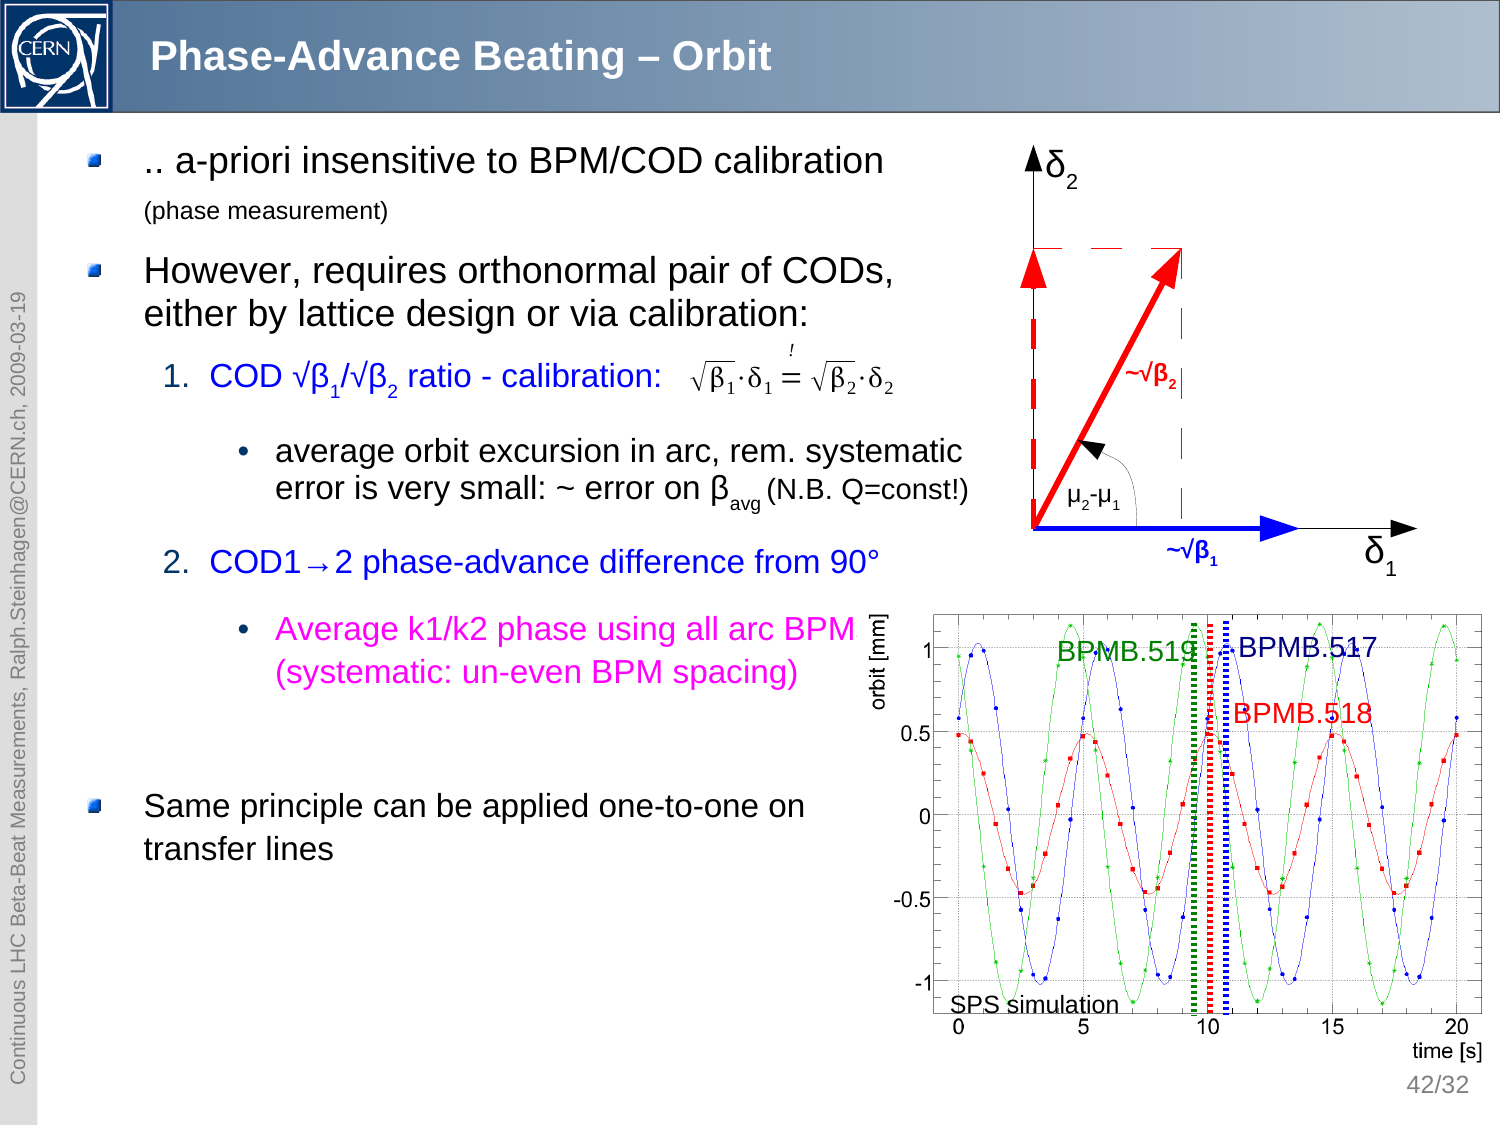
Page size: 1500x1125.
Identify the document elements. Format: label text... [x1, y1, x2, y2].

text_box ~√β2 [1110, 351, 1202, 401]
text_box BPMB.517 [1223, 623, 1393, 672]
text_box μ2-μ1 [1045, 472, 1149, 532]
text_box ~√β1 [1151, 528, 1244, 578]
chart [681, 339, 902, 399]
title Phase-Advance Beating – Orbit [150, 0, 1201, 113]
picture [857, 605, 1494, 1069]
text_box δ1 [1349, 522, 1413, 589]
text_box δ2 [1030, 135, 1094, 202]
list .. a-priori insensitive to BPM/COD calibration (phase measurement) However, requires orthonormal pair of CODs, either by lattice design or via calibration: COD √β1/√β2 ratio - calibration: average orbit excursion in arc, rem. systematic error is very small: ~ error on βavg (N.B. Q=const!) COD1→2 phase-advance difference from 90° Average k1/k2 phase using all arc BPMs (systematic: un-even BPM spacing) Same principle can be applied one-to-one on transfer lines [87, 137, 1019, 1030]
text_box BPMB.519 [1042, 627, 1212, 675]
text_box SPS simulation [935, 983, 1135, 1026]
picture [0, 0, 113, 113]
text_box BPMB.518 [1218, 689, 1388, 738]
